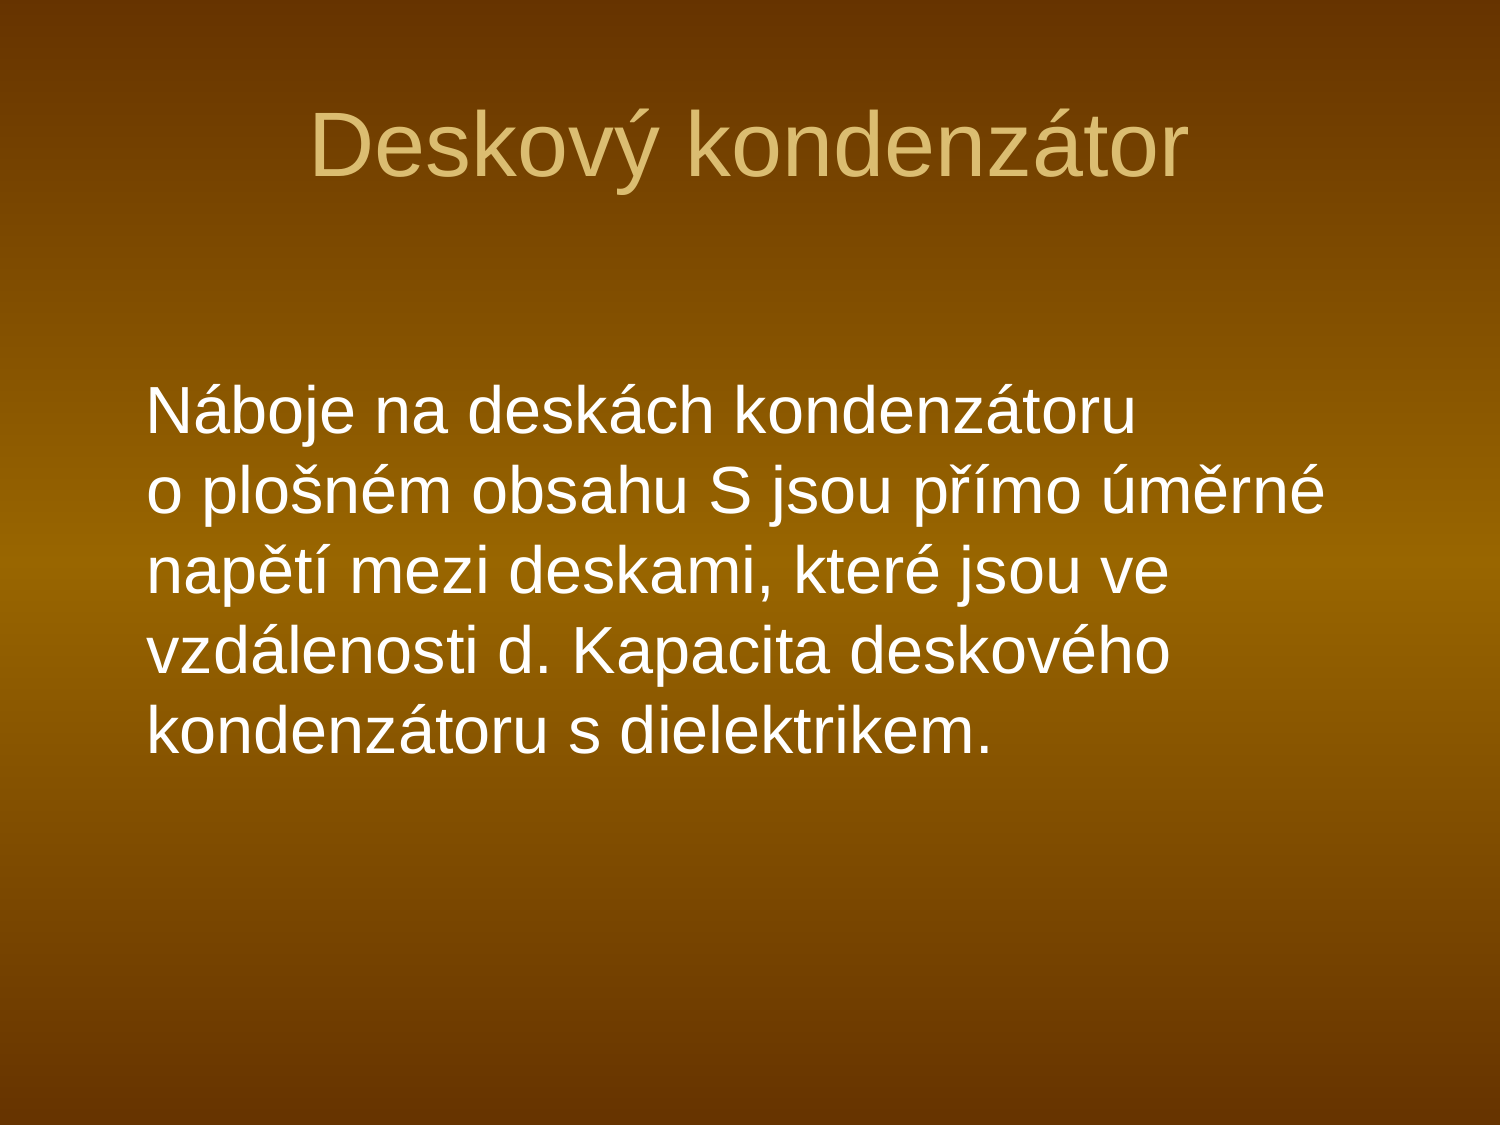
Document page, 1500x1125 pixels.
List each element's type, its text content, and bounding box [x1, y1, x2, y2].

list Náboje na deskách kondenzátoru o plošném obsahu S jsou přímo úměrné napětí mezi deskami, které jsou ve vzdálenosti d. Kapacita deskového kondenzátoru s dielektrikem. [75, 262, 1426, 1006]
title Deskový kondenzátor [75, 45, 1426, 234]
